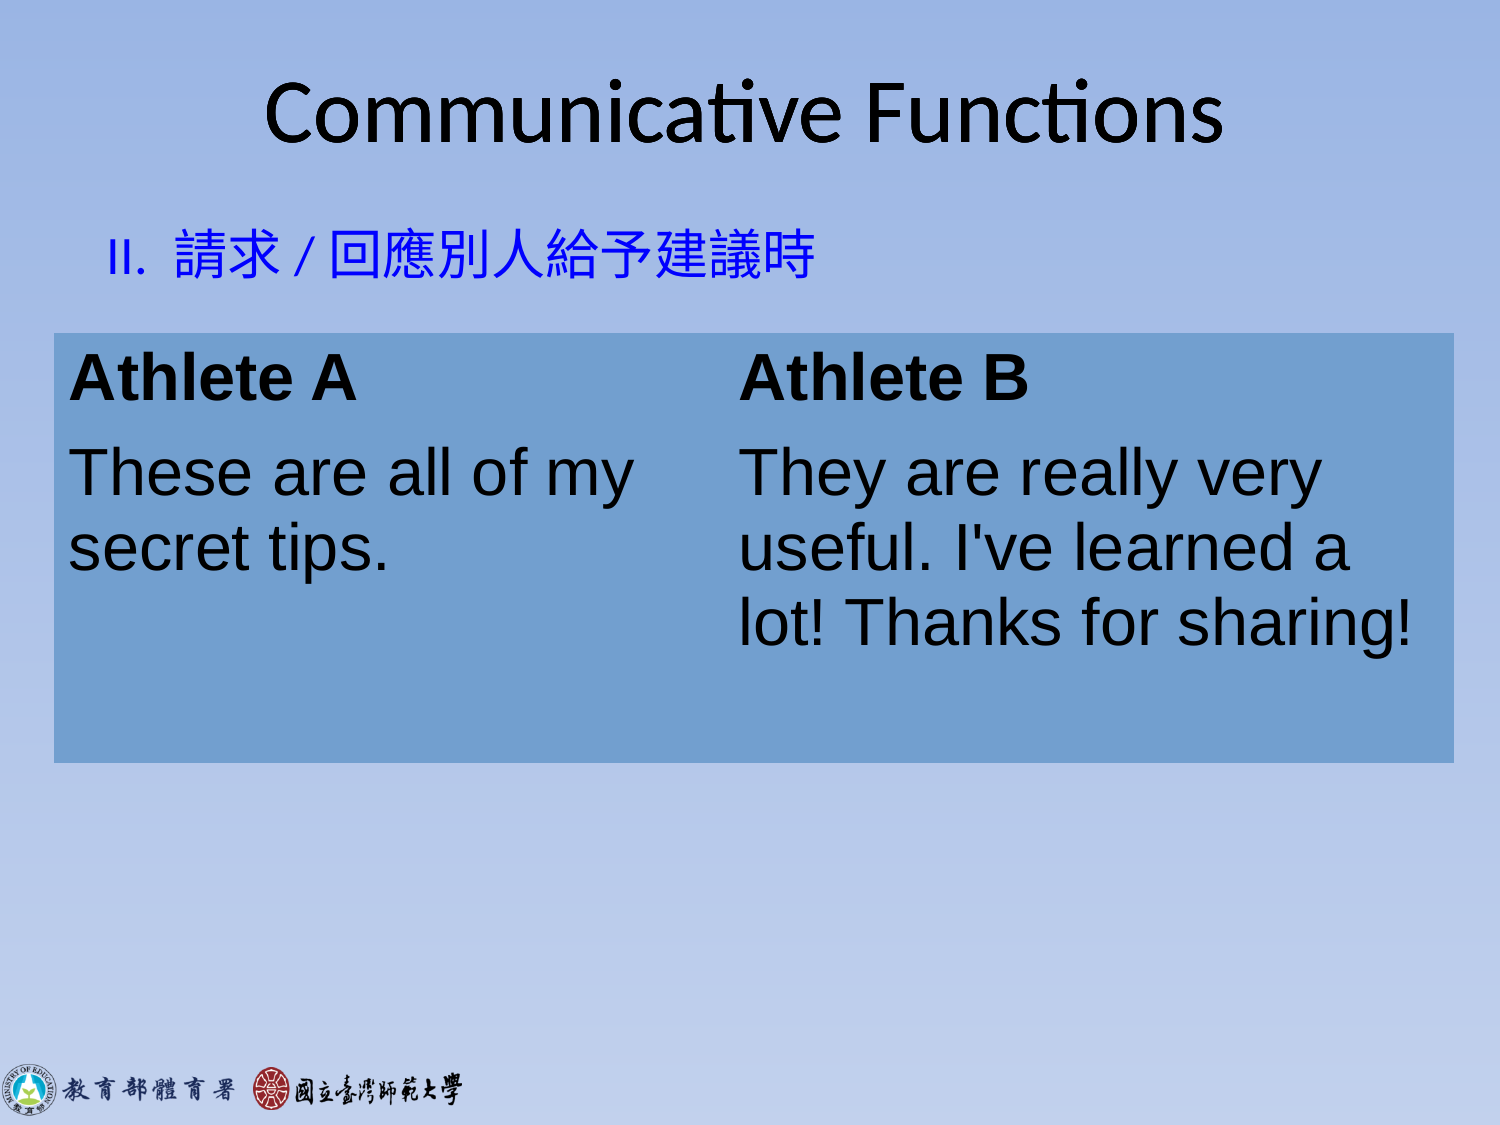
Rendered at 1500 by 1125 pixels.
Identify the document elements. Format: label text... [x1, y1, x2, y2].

table_header Athlete B [724, 333, 1454, 428]
list II. 請求/回應別人給予建議時 [35, 212, 1430, 956]
table_header Athlete A [54, 333, 724, 428]
table_cell They are really very useful. I've learned a lot! Thanks for sharing! [724, 428, 1454, 763]
title Communicative Functions [70, 11, 1421, 200]
table_cell These are all of my secret tips. [54, 428, 724, 763]
